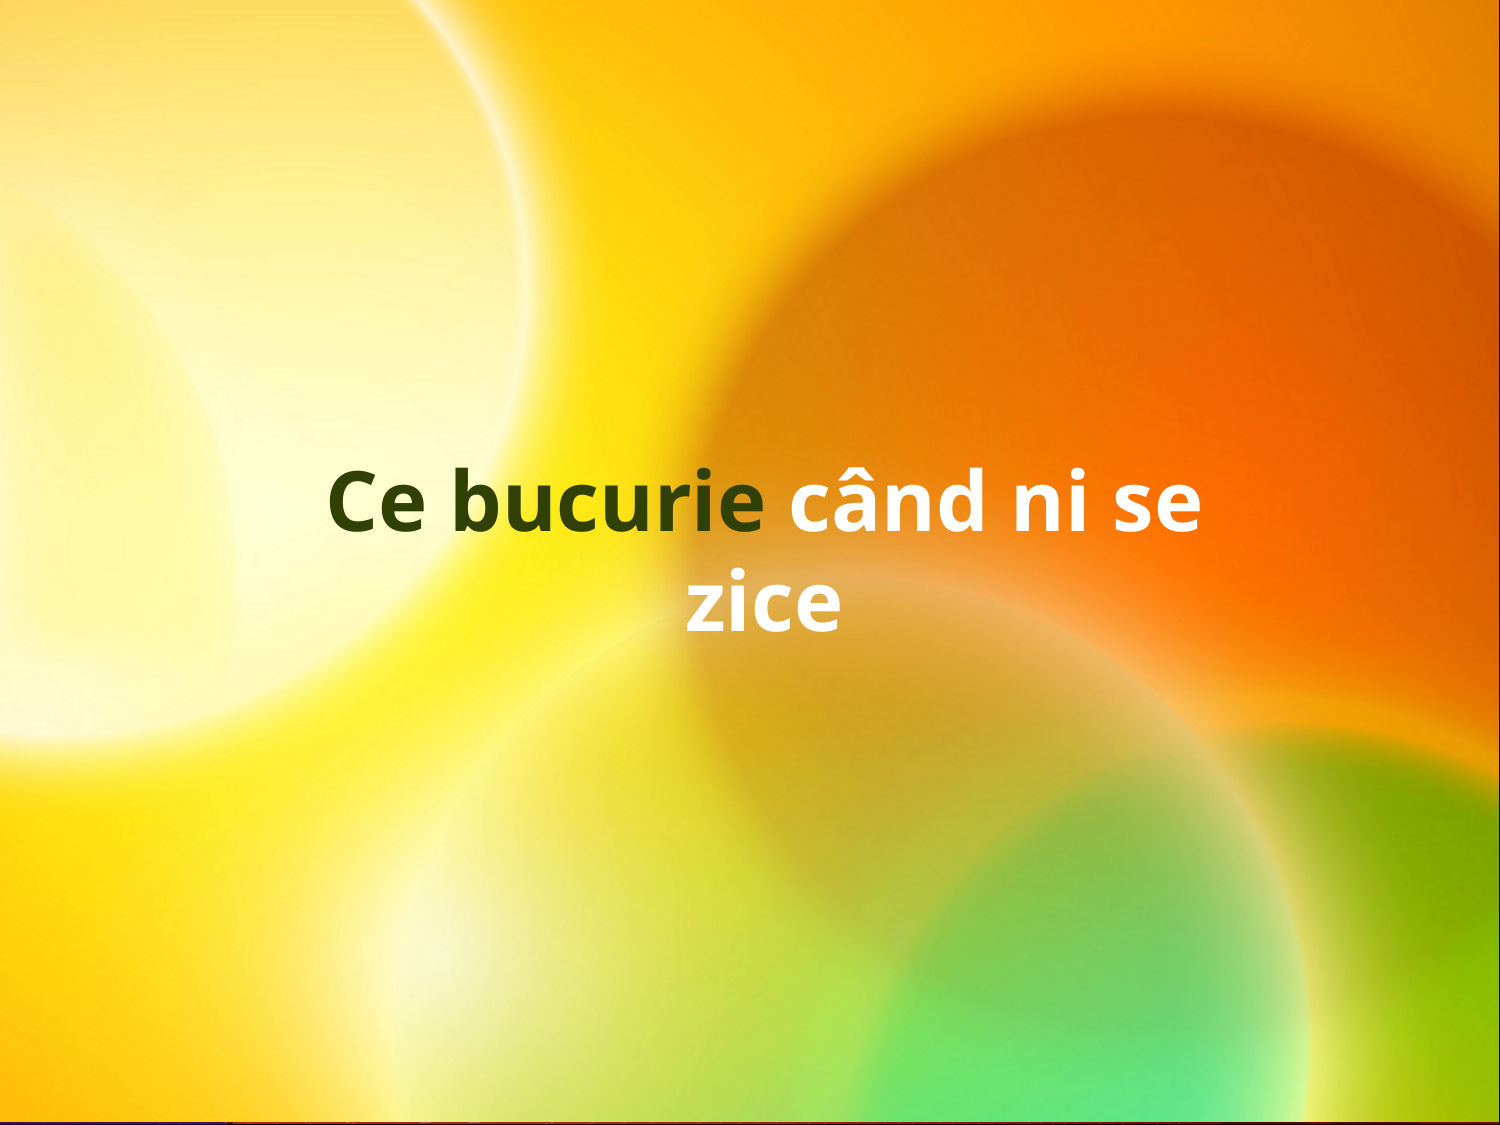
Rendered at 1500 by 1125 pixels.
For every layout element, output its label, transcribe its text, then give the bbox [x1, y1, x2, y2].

text_box Ce bucurie când ni se zice [228, 440, 1301, 656]
picture [0, 0, 1499, 1122]
